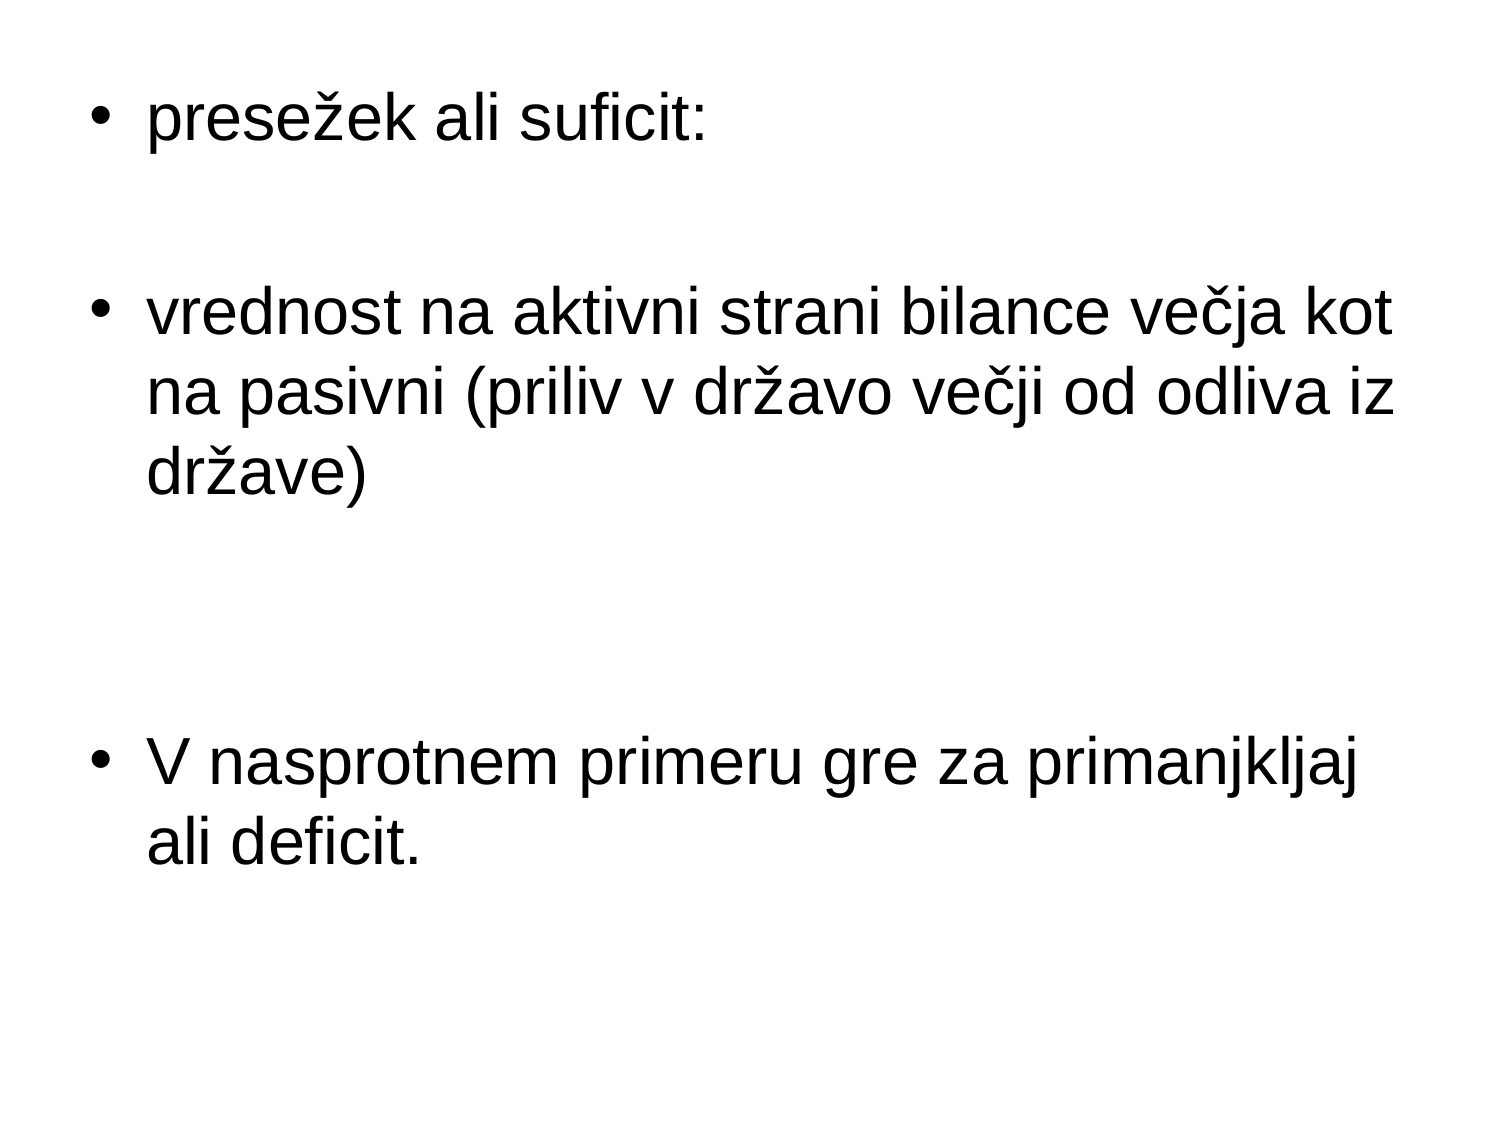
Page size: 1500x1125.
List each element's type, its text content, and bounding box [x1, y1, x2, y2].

list presežek ali suficit: vrednost na aktivni strani bilance večja kot na pasivni (priliv v državo večji od odliva iz države) V nasprotnem primeru gre za primanjkljaj ali deficit. [75, 66, 1426, 1005]
